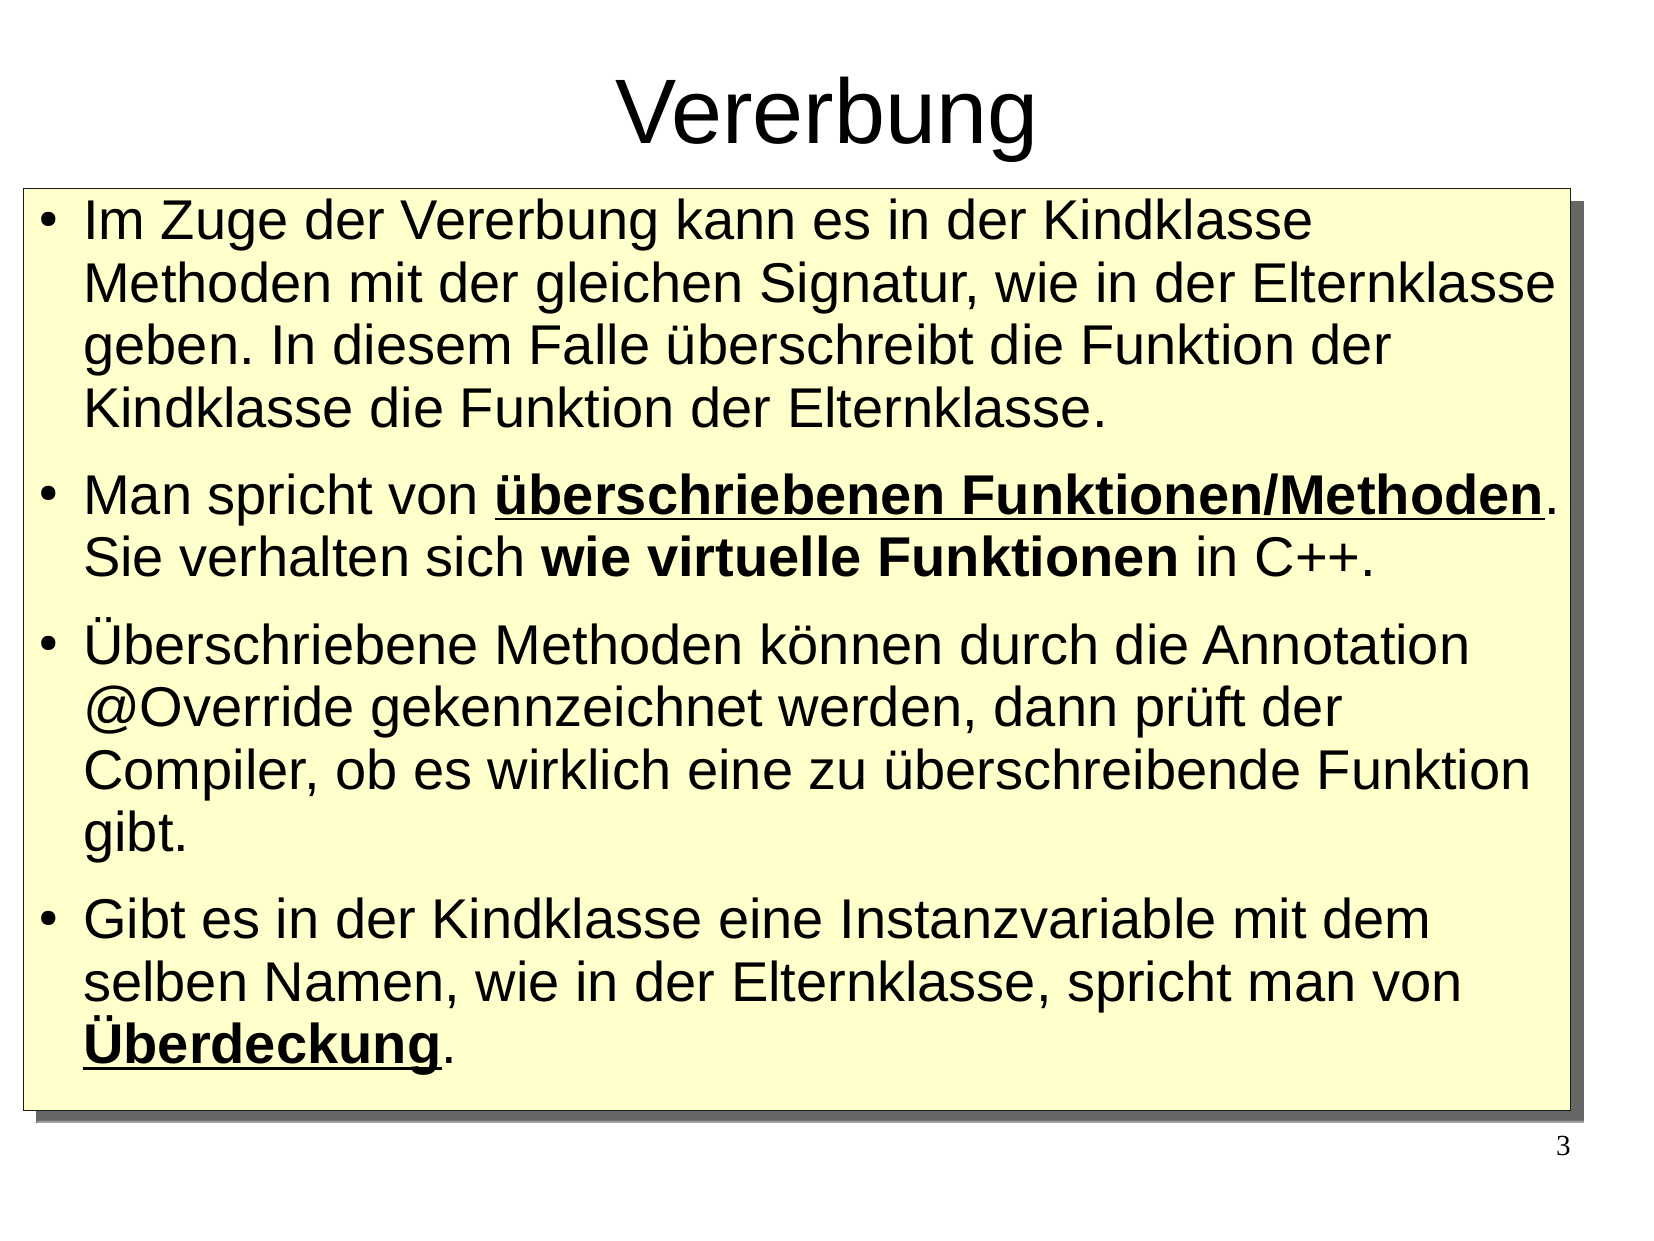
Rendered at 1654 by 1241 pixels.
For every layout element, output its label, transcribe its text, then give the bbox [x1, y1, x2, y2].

list Im Zuge der Vererbung kann es in der Kindklasse Methoden mit der gleichen Signatur, wie in der Elternklasse geben. In diesem Falle überschreibt die Funktion der Kindklasse die Funktion der Elternklasse. Man spricht von überschriebenen Funktionen/Methoden. Sie verhalten sich wie virtuelle Funktionen in C++. Überschriebene Methoden können durch die Annotation @Override gekennzeichnet werden, dann prüft der Compiler, ob es wirklich eine zu überschreibende Funktion gibt. Gibt es in der Kindklasse eine Instanzvariable mit dem selben Namen, wie in der Elternklasse, spricht man von Überdeckung. [23, 188, 1571, 1111]
title Vererbung [82, 8, 1571, 188]
